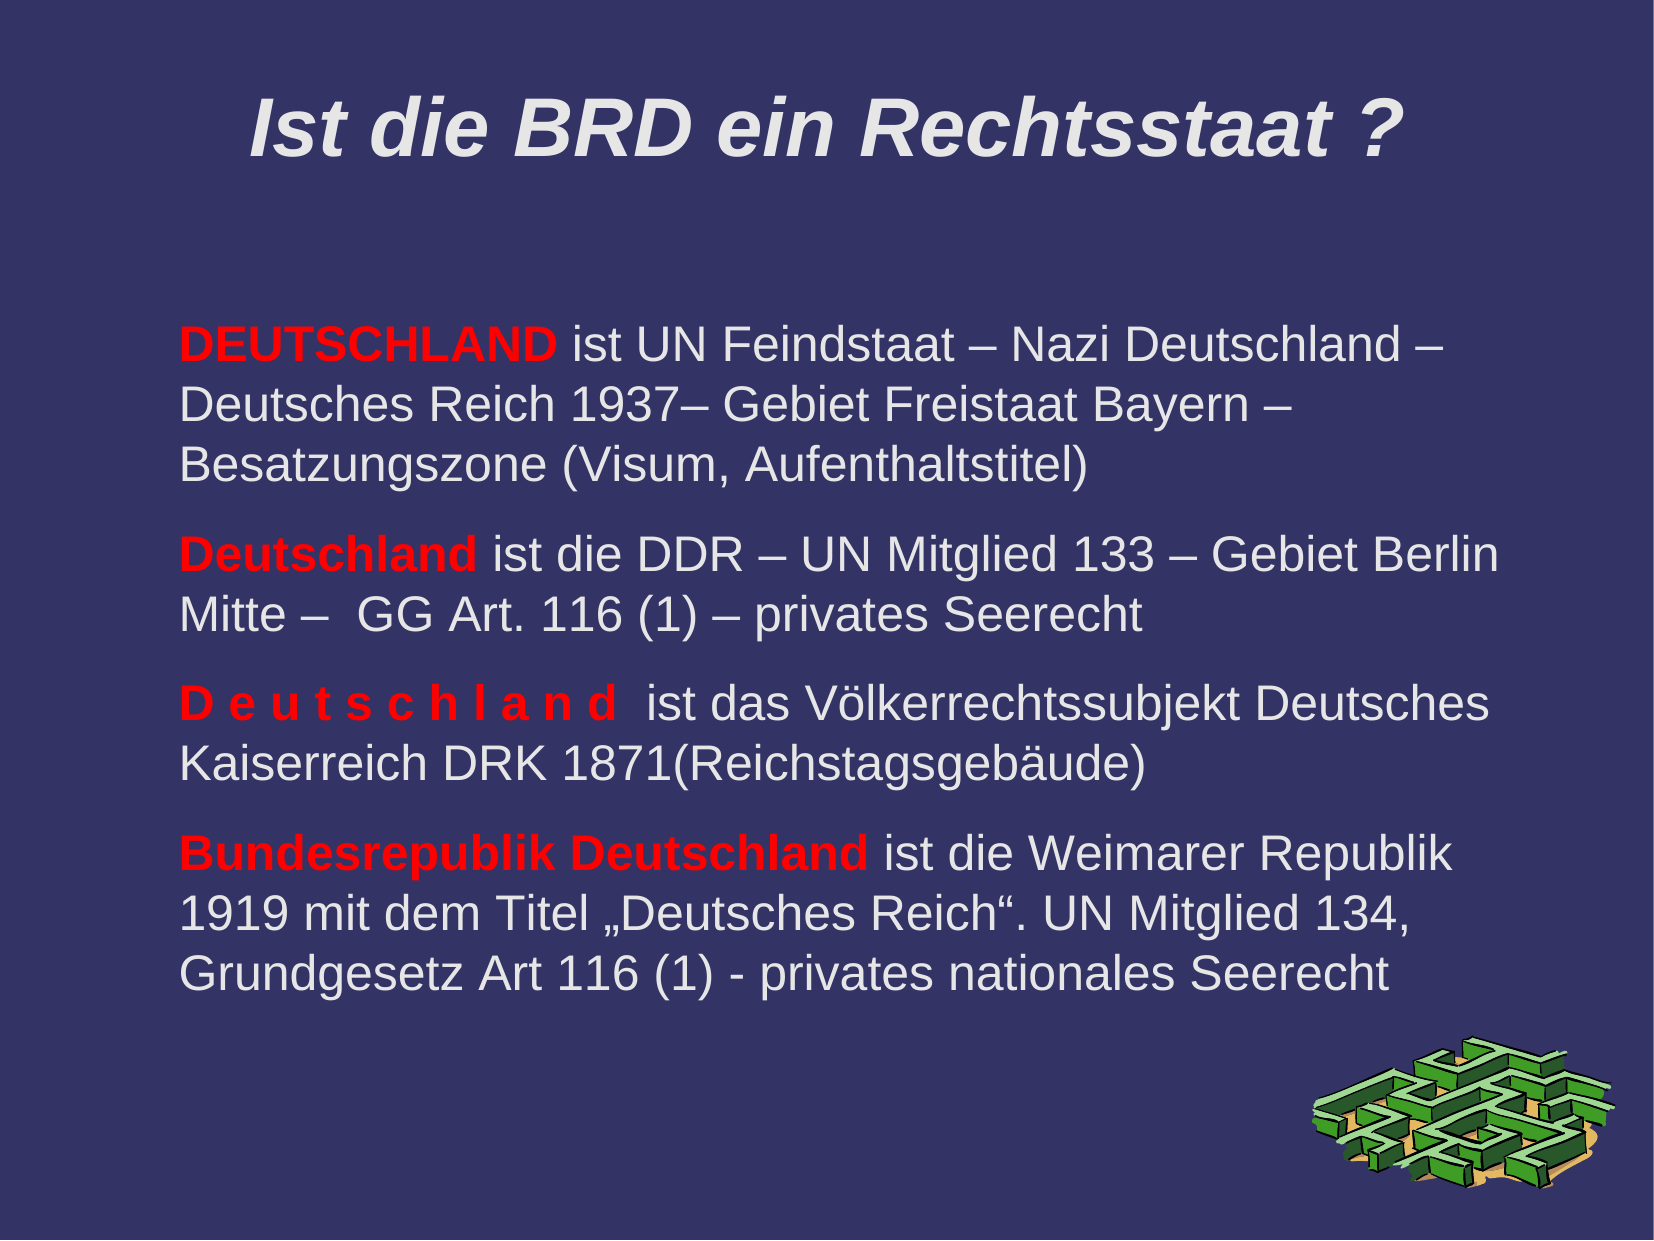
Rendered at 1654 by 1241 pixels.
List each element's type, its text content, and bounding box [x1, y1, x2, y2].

title Ist die BRD ein Rechtsstaat ? [121, 19, 1534, 227]
list DEUTSCHLAND ist UN Feindstaat – Nazi Deutschland – Deutsches Reich 1937– Gebiet Freistaat Bayern – Besatzungszone (Visum, Aufenthaltstitel) Deutschland ist die DDR – UN Mitglied 133 – Gebiet Berlin Mitte – GG Art. 116 (1) – privates Seerecht D e u t s c h l a n d ist das Völkerrechtssubjekt Deutsches Kaiserreich DRK 1871(Reichstagsgebäude) Bundesrepublik Deutschland ist die Weimarer Republik 1919 mit dem Titel „Deutsches Reich“. UN Mitglied 134, Grundgesetz Art 116 (1) - privates nationales Seerecht [178, 311, 1570, 1094]
